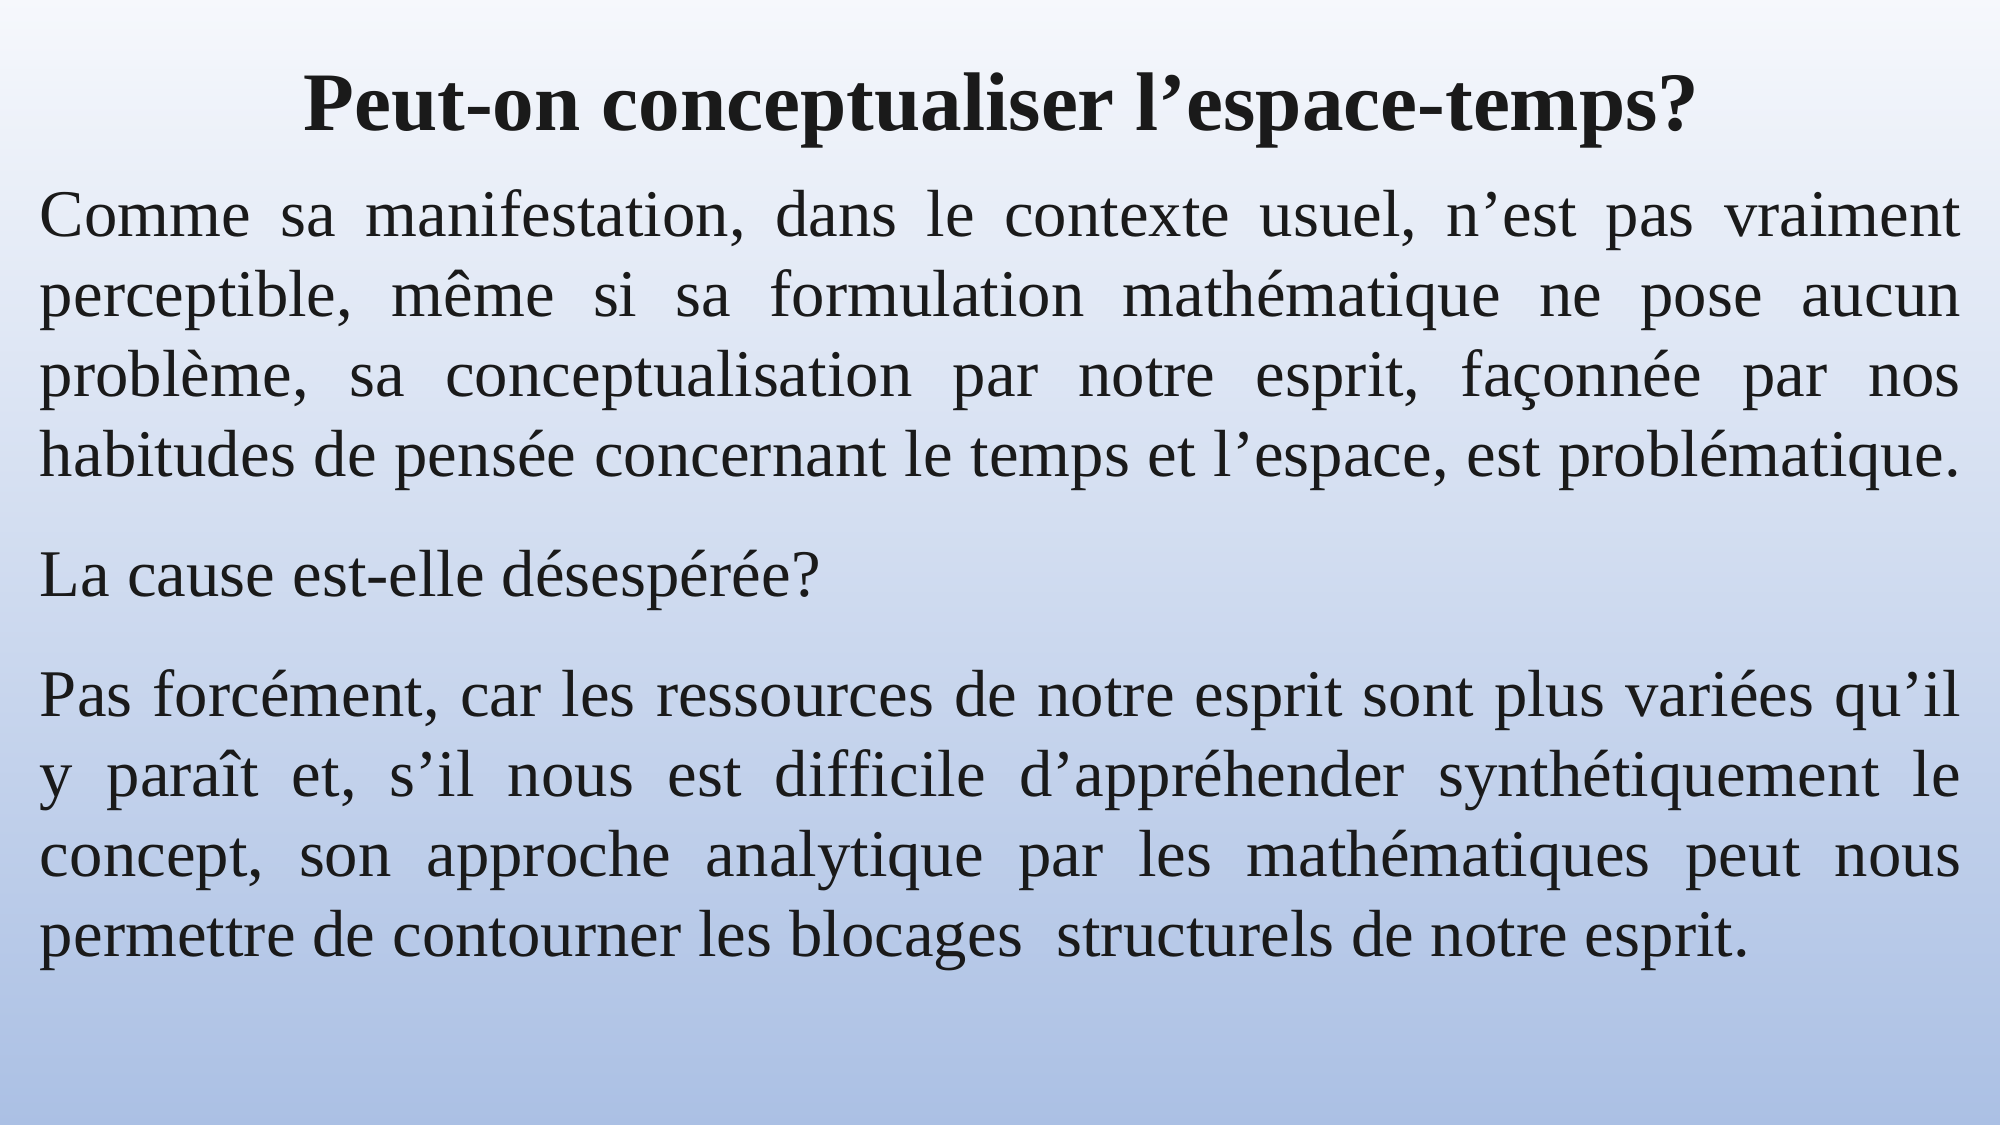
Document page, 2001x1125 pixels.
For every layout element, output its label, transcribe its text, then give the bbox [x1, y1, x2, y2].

text_box Peut-on conceptualiser l’espace-temps? Comme sa manifestation, dans le contexte usuel, n’est pas vraiment perceptible, même si sa formulation mathématique ne pose aucun problème, sa conceptualisation par notre esprit, façonnée par nos habitudes de pensée concernant le temps et l’espace, est problématique. La cause est-elle désespérée? Pas forcément, car les ressources de notre esprit sont plus variées qu’il y paraît et, s’il nous est difficile d’appréhender synthétiquement le concept, son approche analytique par les mathématiques peut nous permettre de contourner les blocages structurels de notre esprit. [26, 40, 1979, 986]
